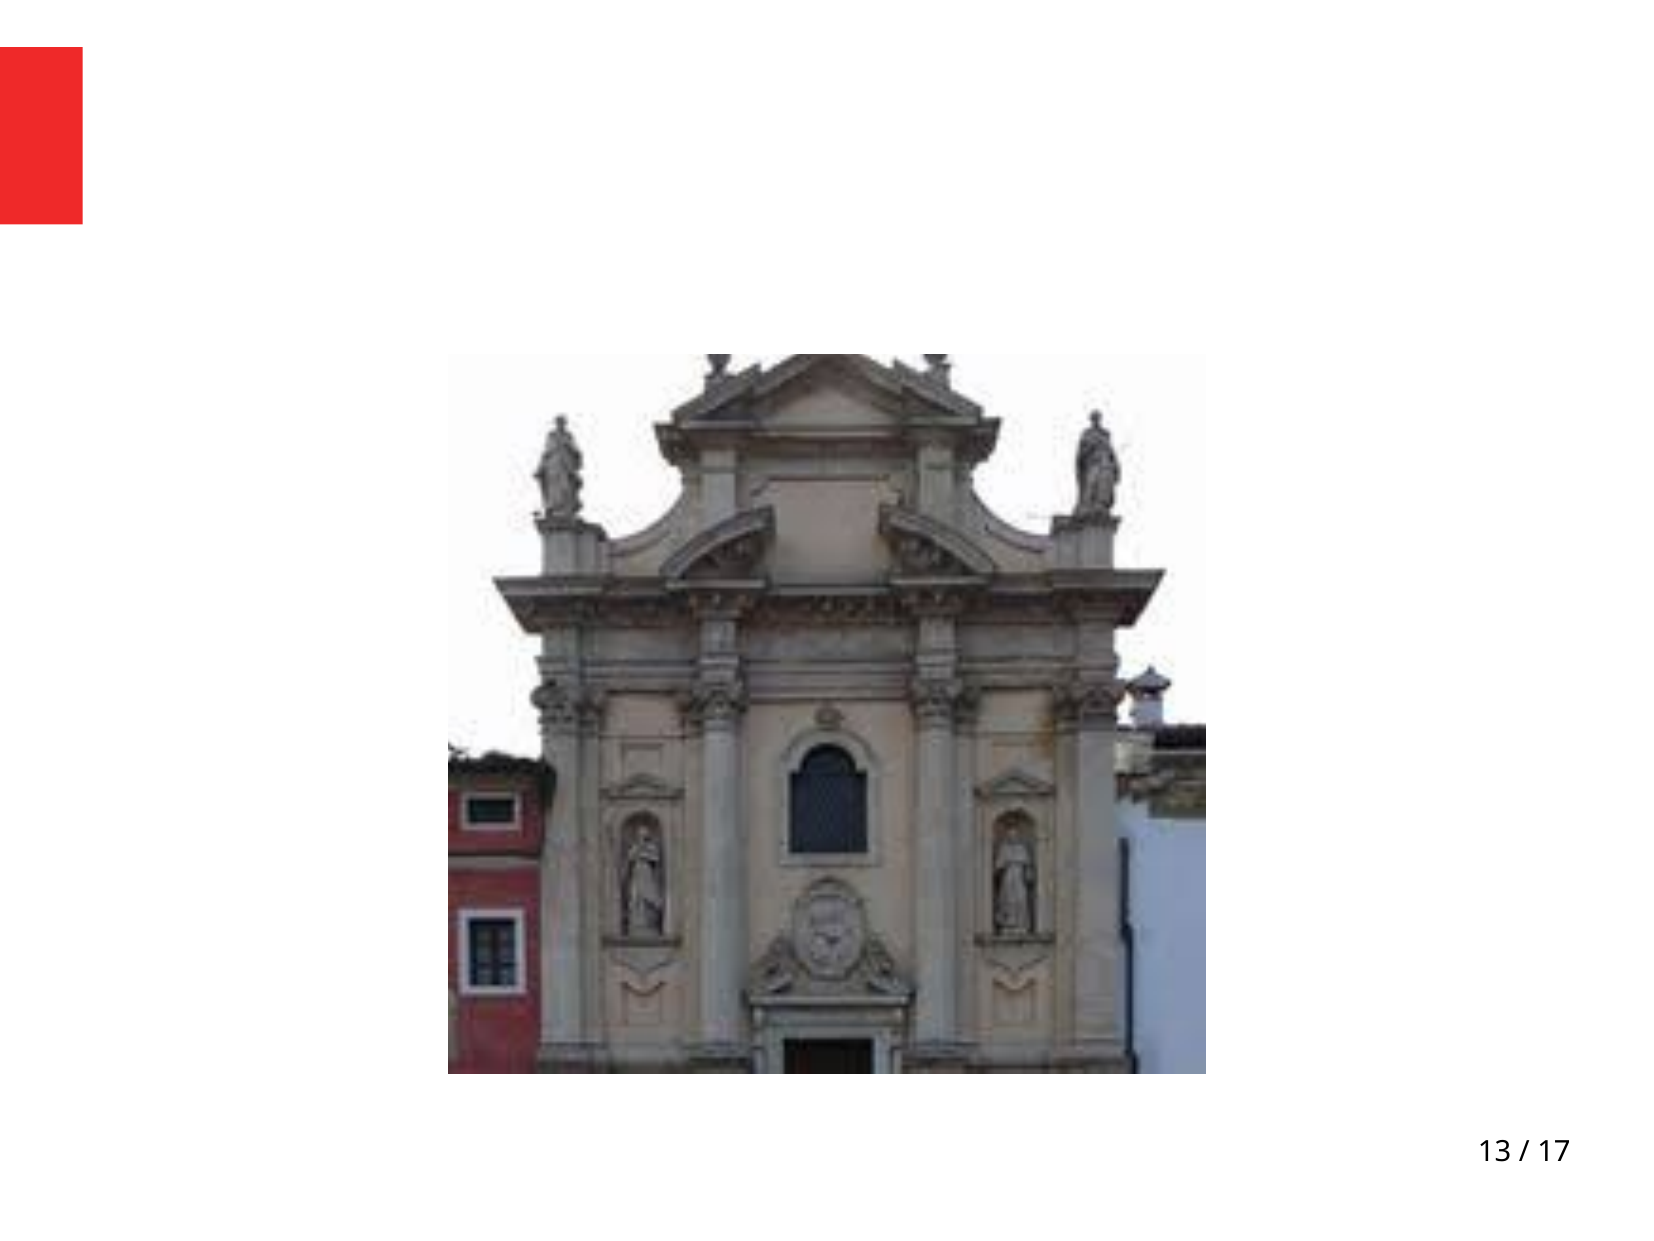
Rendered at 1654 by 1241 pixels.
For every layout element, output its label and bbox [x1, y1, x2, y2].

picture [448, 354, 1206, 1074]
